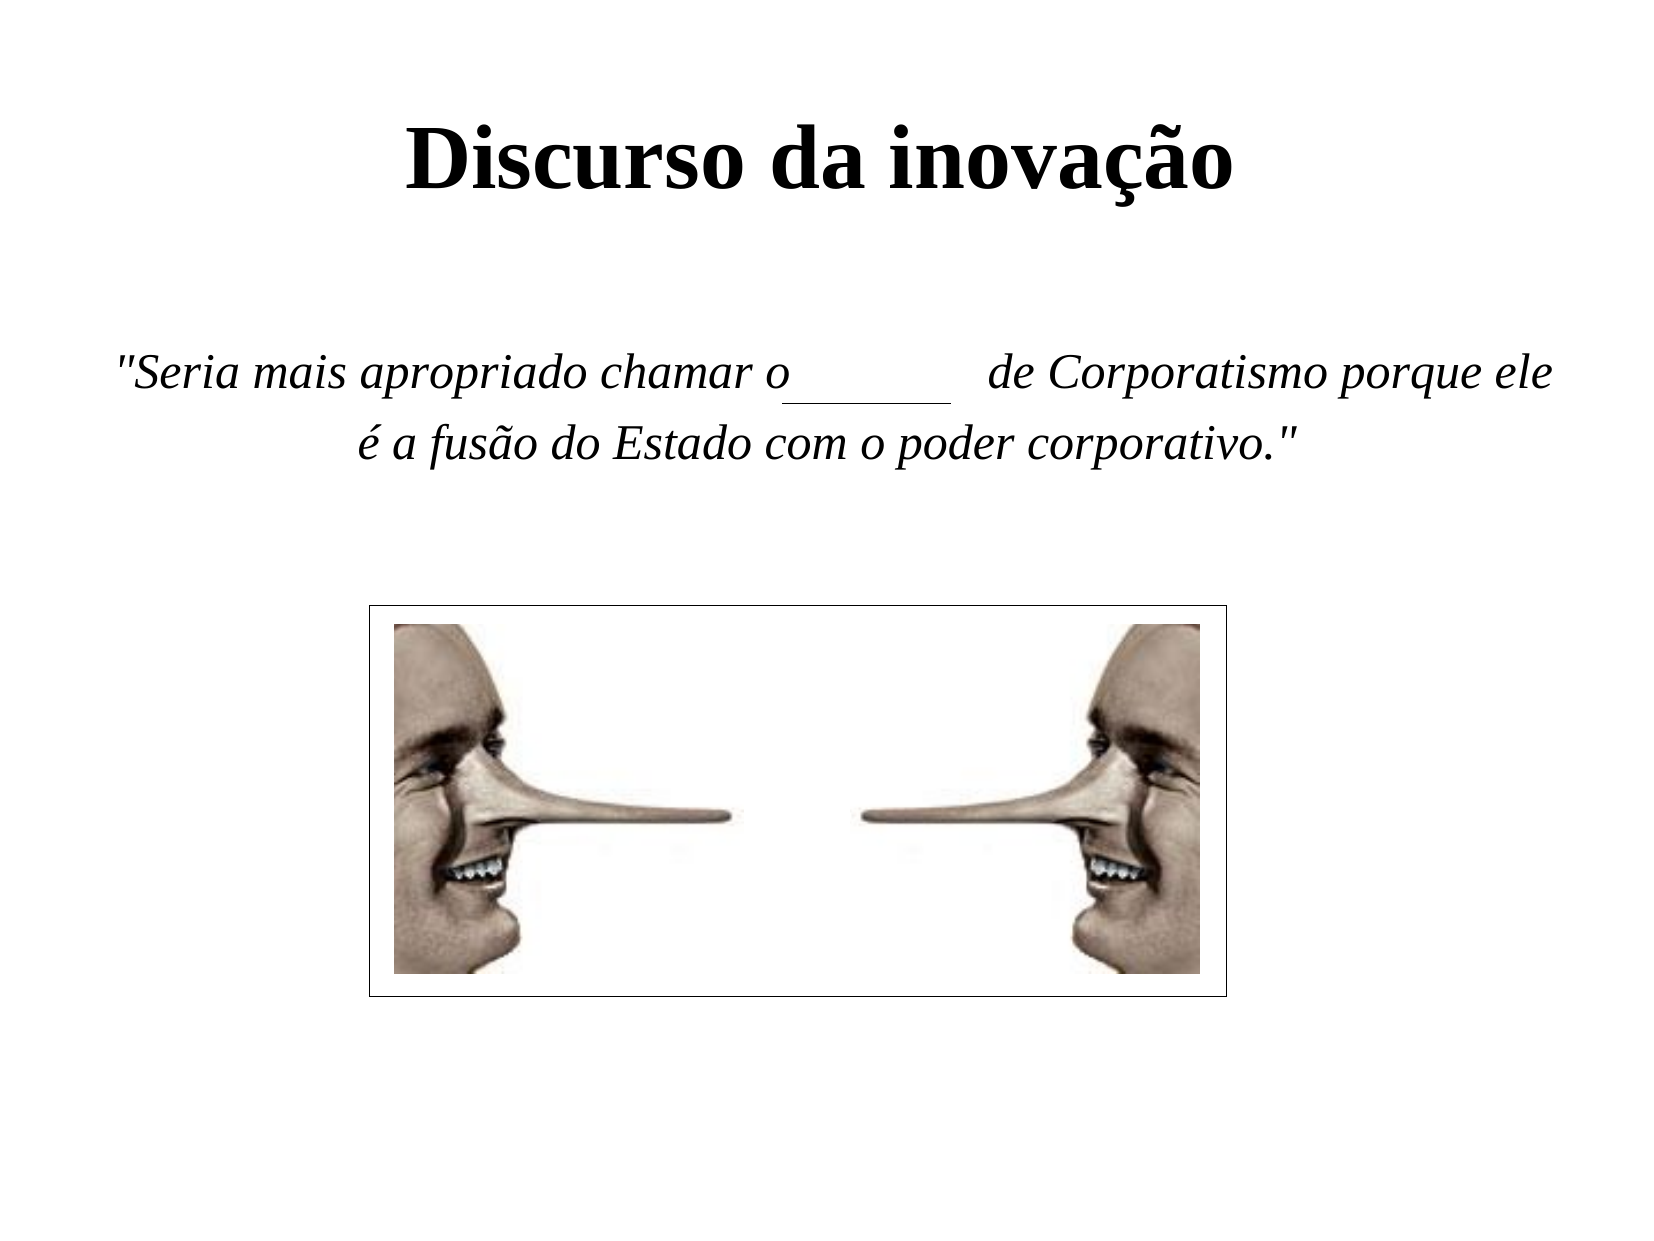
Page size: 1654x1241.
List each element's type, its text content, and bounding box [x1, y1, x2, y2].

picture [850, 658, 1200, 975]
picture [394, 658, 744, 975]
text_box "Seria mais apropriado chamar o Facismo de Corporatismo porque ele é a fusão do Estado com o poder corporativo." [100, 252, 1567, 658]
title Discurso da inovação [22, 68, 1620, 246]
